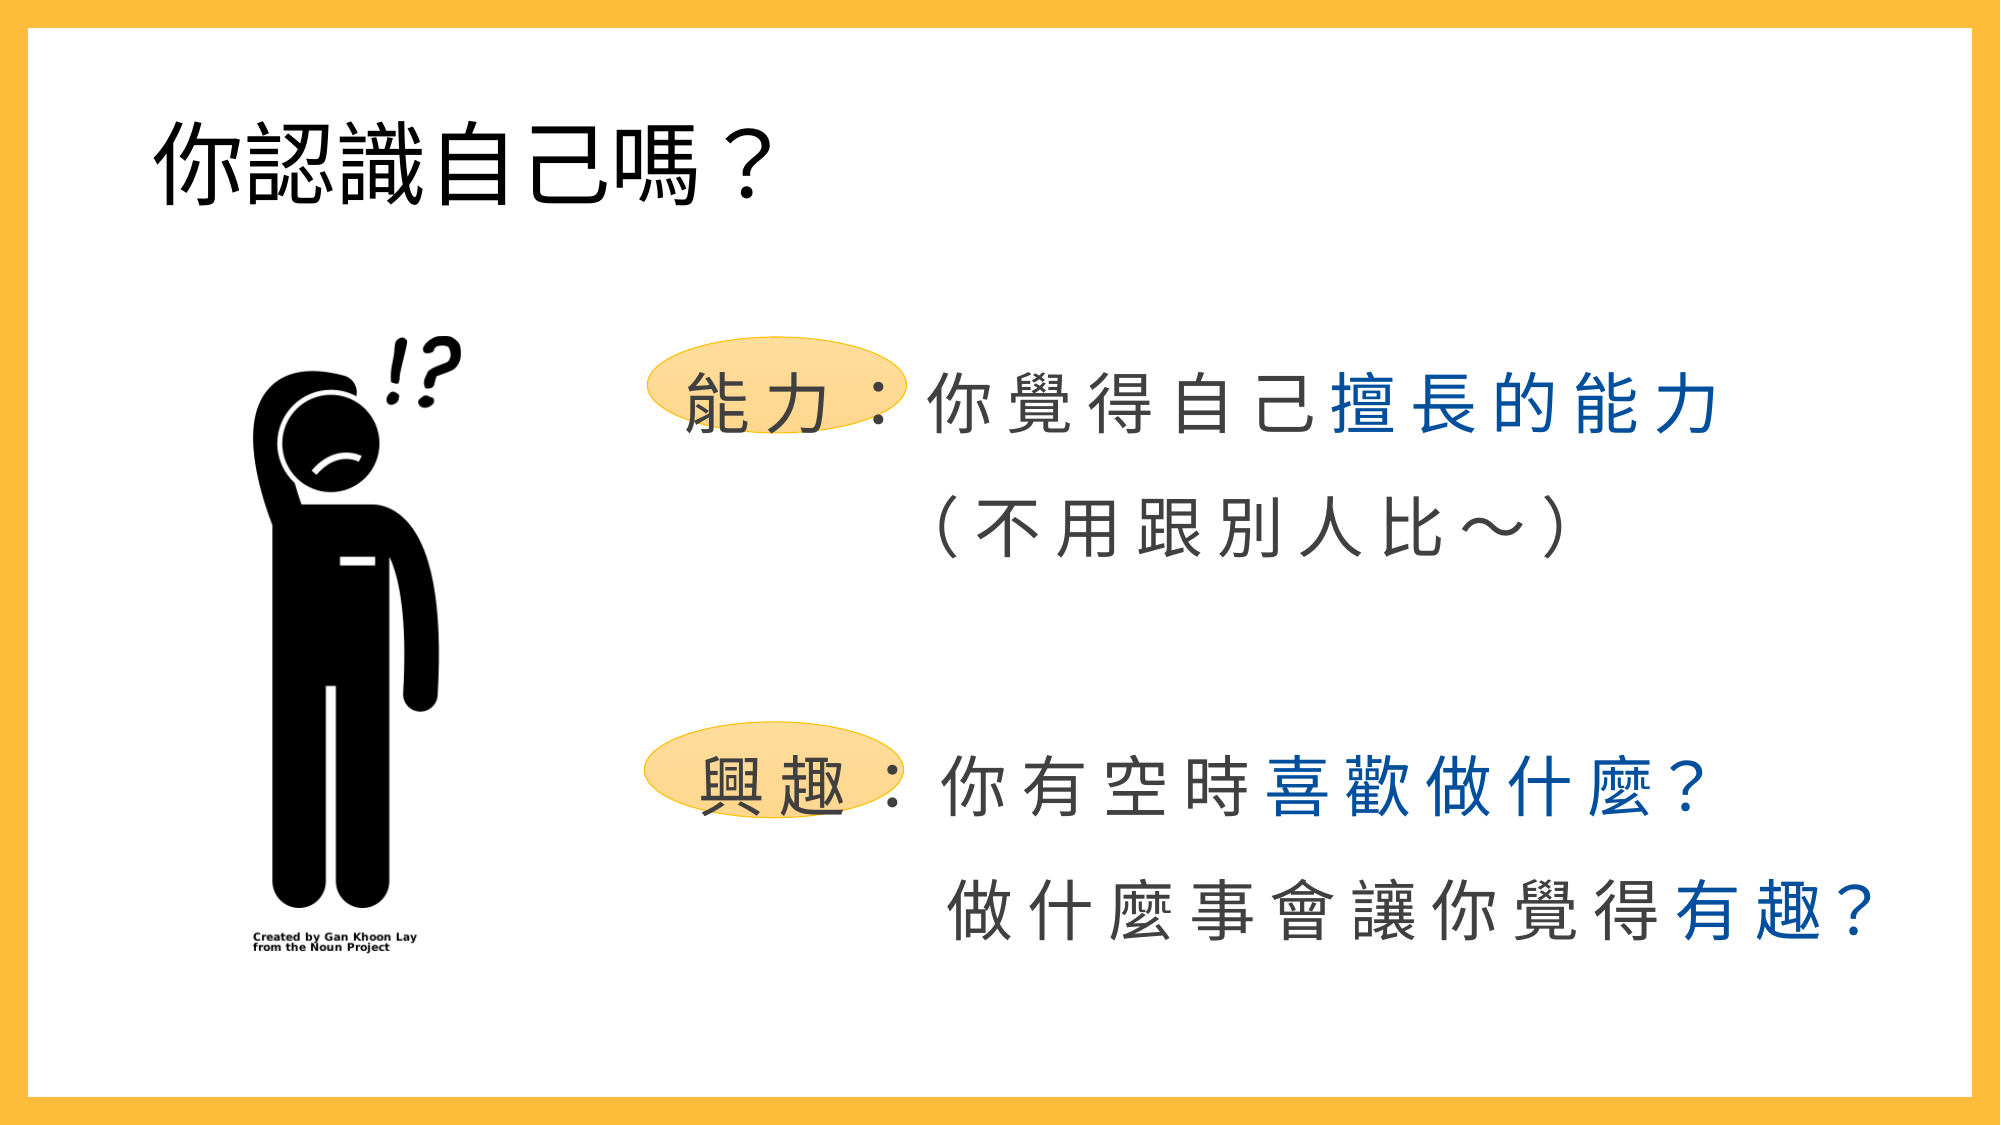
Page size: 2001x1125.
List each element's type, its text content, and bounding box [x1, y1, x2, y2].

text_box 興趣：你有空時喜歡做什麼？ 做什麼事會讓你覺得有趣？ [681, 694, 1969, 957]
text_box 能力：你覺得自己擅長的能力 （ 不用跟別人比～ ） [681, 315, 1817, 551]
title 你認識自己嗎？ [137, 59, 1863, 278]
picture [28, 336, 714, 1051]
